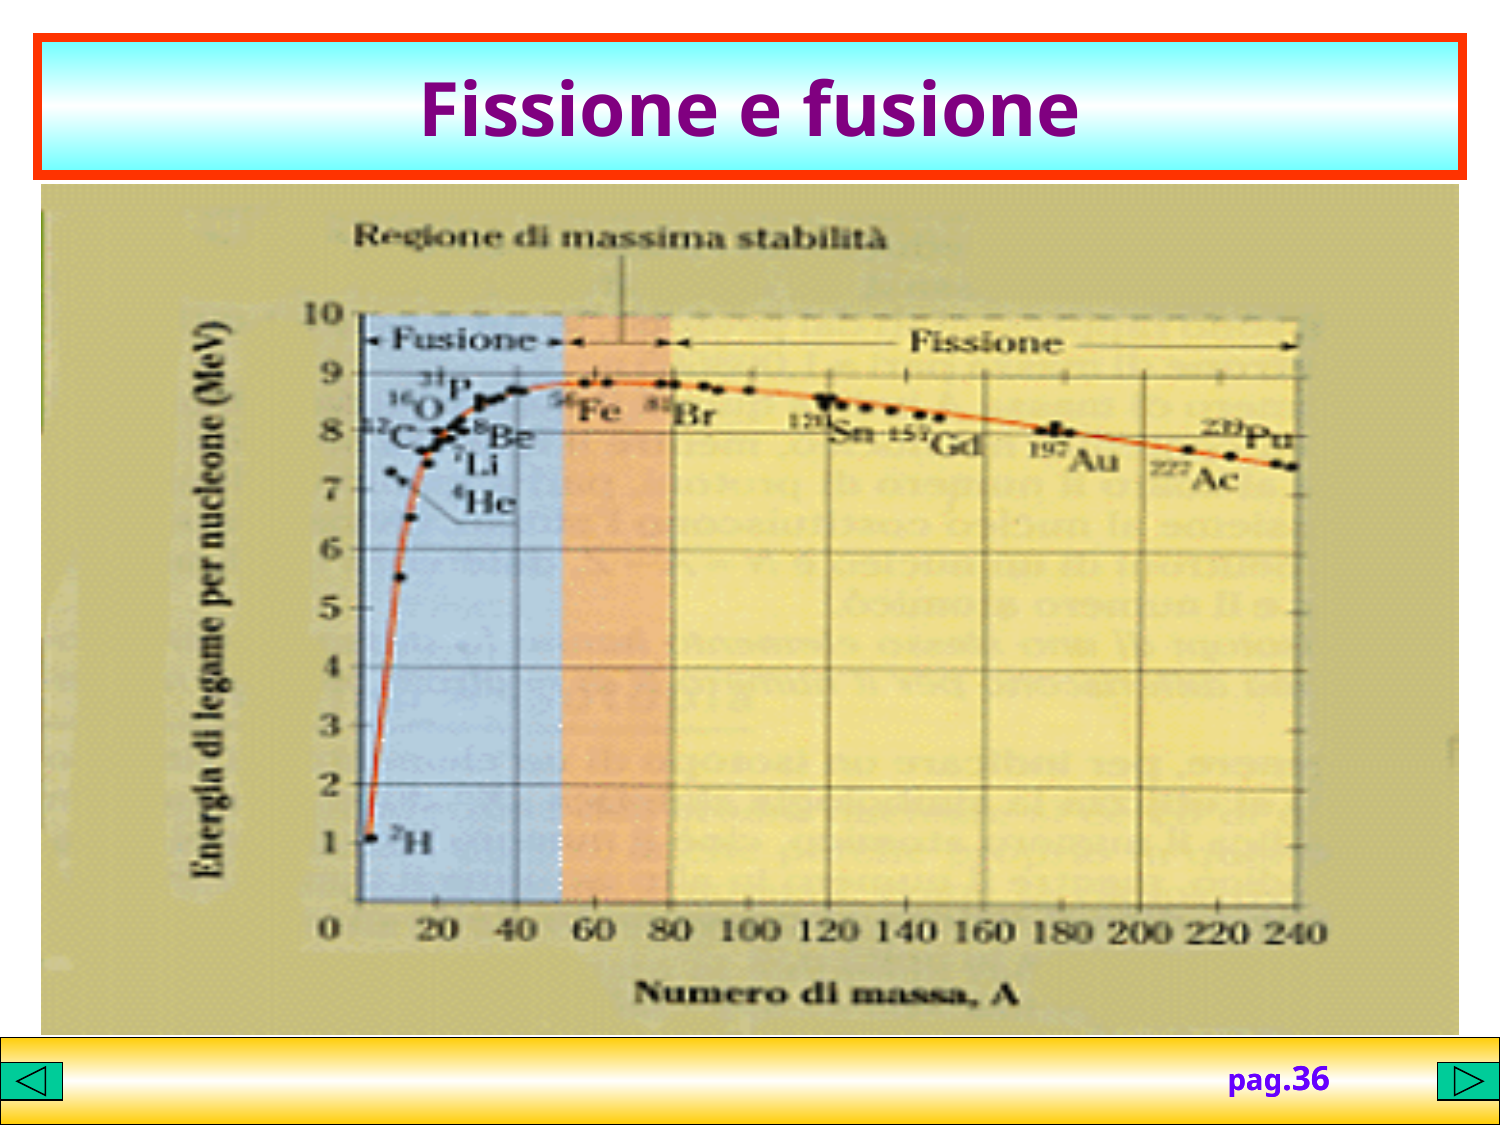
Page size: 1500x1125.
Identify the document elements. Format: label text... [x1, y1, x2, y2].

title Fissione e fusione [37, 37, 1463, 175]
picture [41, 184, 1459, 1035]
text_box pag.<number> [1212, 1050, 1413, 1125]
